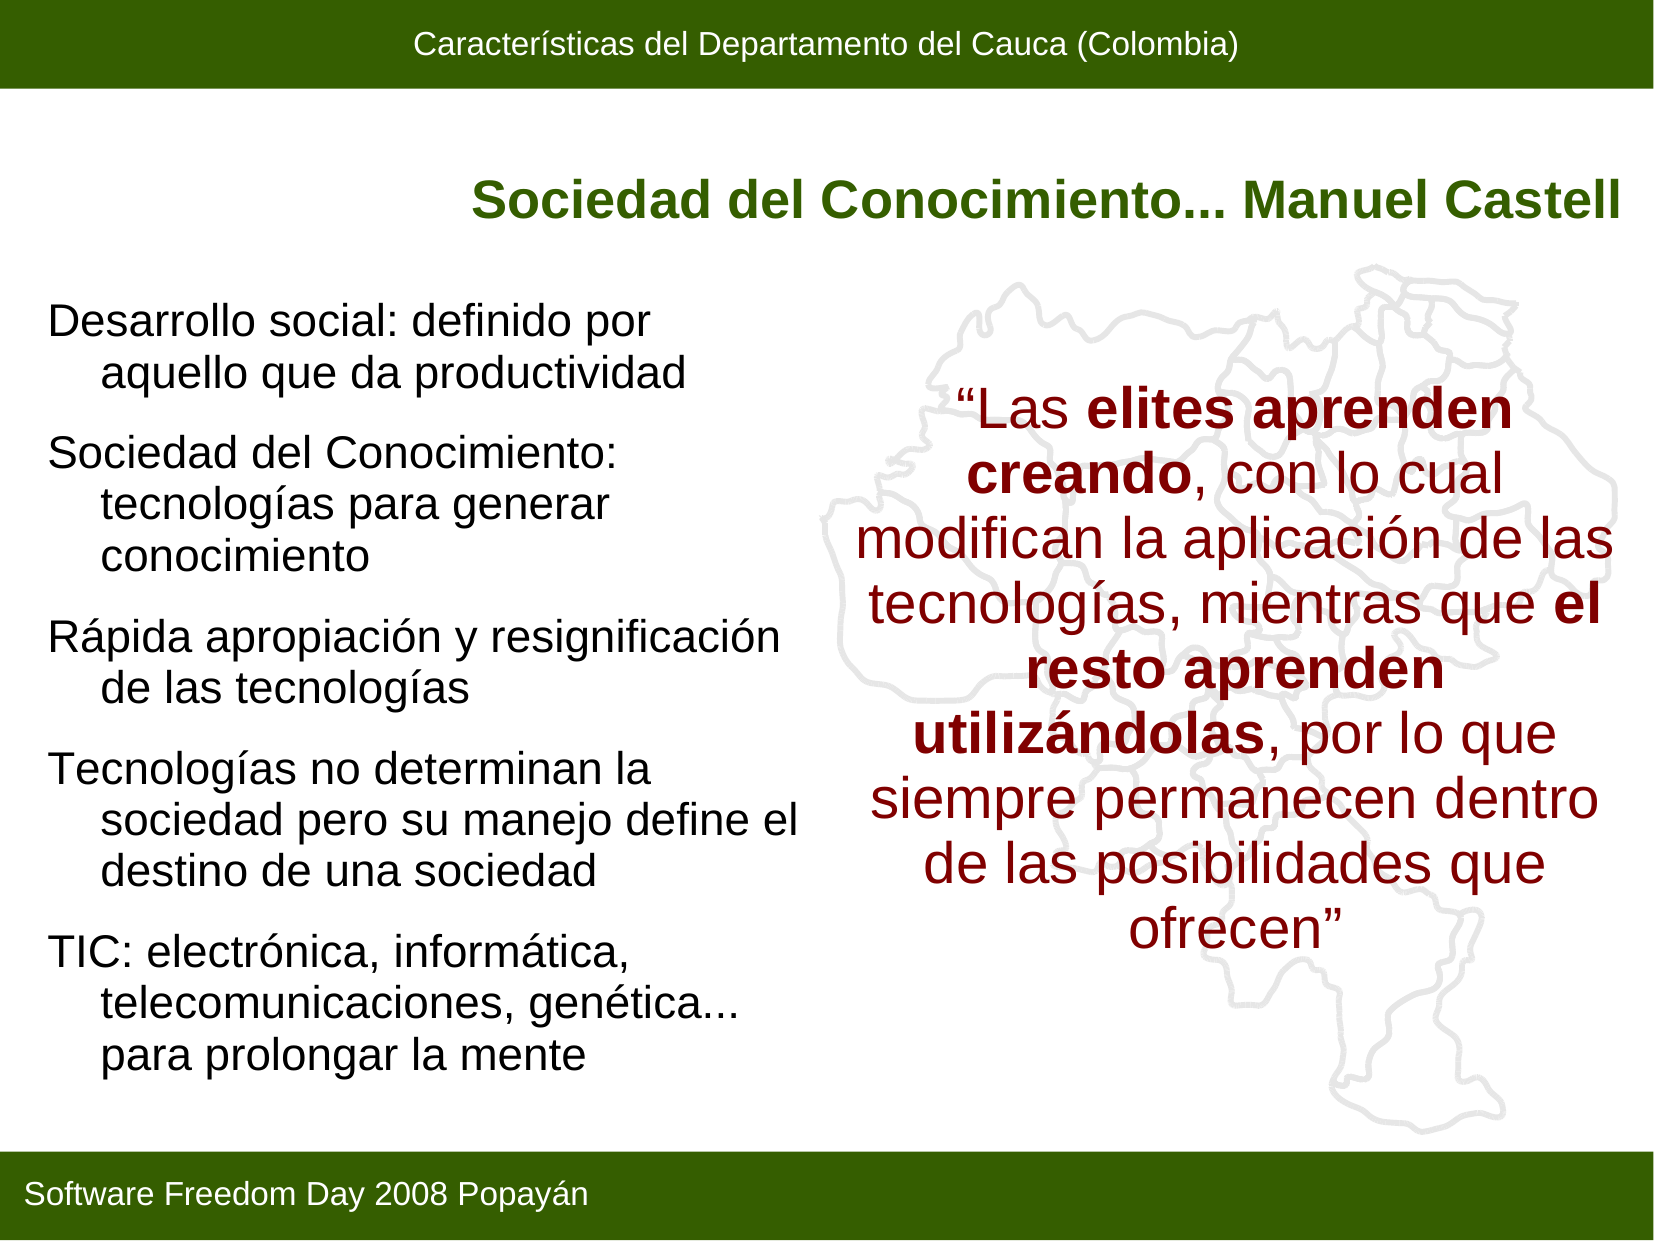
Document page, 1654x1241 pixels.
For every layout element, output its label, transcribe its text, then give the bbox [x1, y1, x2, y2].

list “Las elites aprenden creando, con lo cual modifican la aplicación de las tecnologías, mientras que el resto aprenden utilizándolas, por lo que siempre permanecen dentro de las posibilidades que ofrecen” [846, 295, 1625, 1122]
list Desarrollo social: definido por aquello que da productividad Sociedad del Conocimiento: tecnologías para generar conocimiento Rápida apropiación y resignificación de las tecnologías Tecnologías no determinan la sociedad pero su manejo define el destino de una sociedad TIC: electrónica, informática, telecomunicaciones, genética... para prolongar la mente [29, 295, 808, 1122]
title Sociedad del Conocimiento... Manuel Castell [147, 147, 1625, 252]
